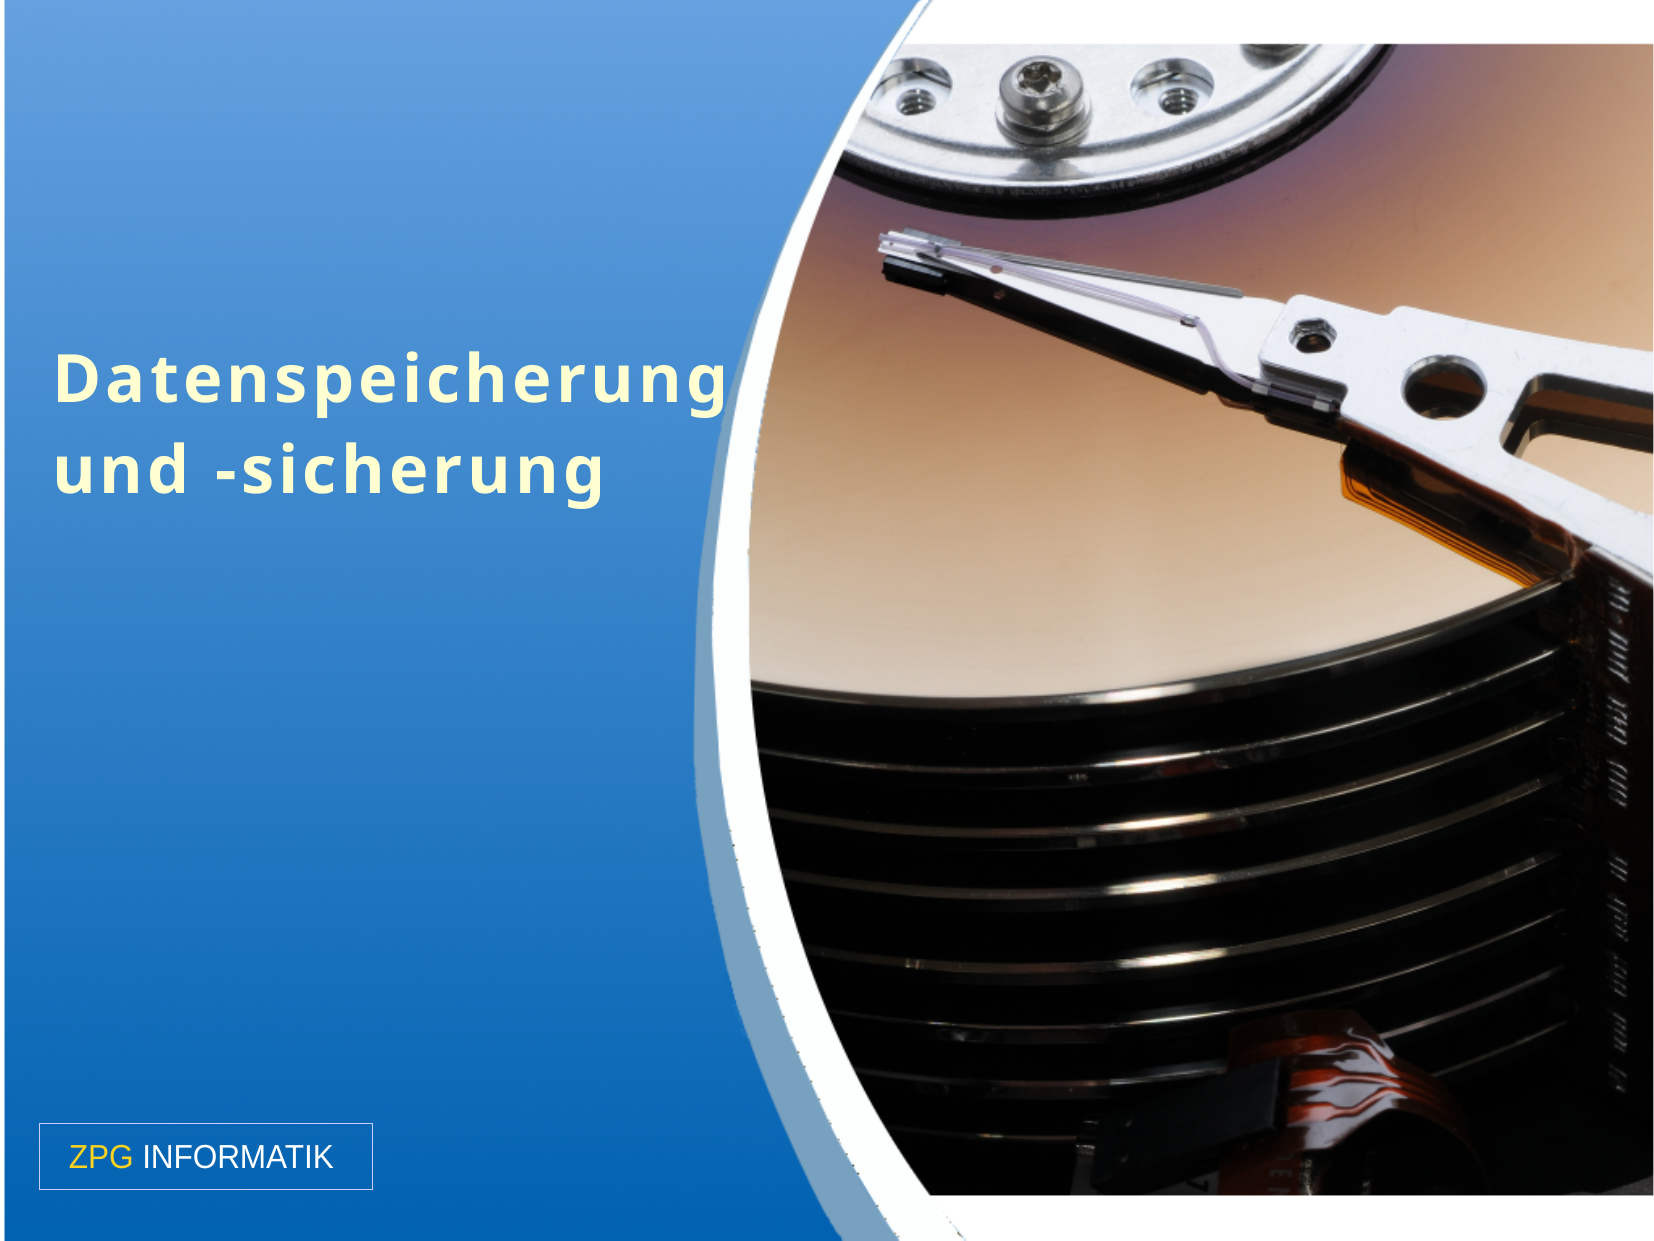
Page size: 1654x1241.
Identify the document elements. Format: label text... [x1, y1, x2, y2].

text_box ZPG INFORMATIK [39, 1123, 373, 1190]
picture [0, 0, 1654, 1241]
text_box Datenspeicherung und -sicherung [37, 323, 780, 610]
